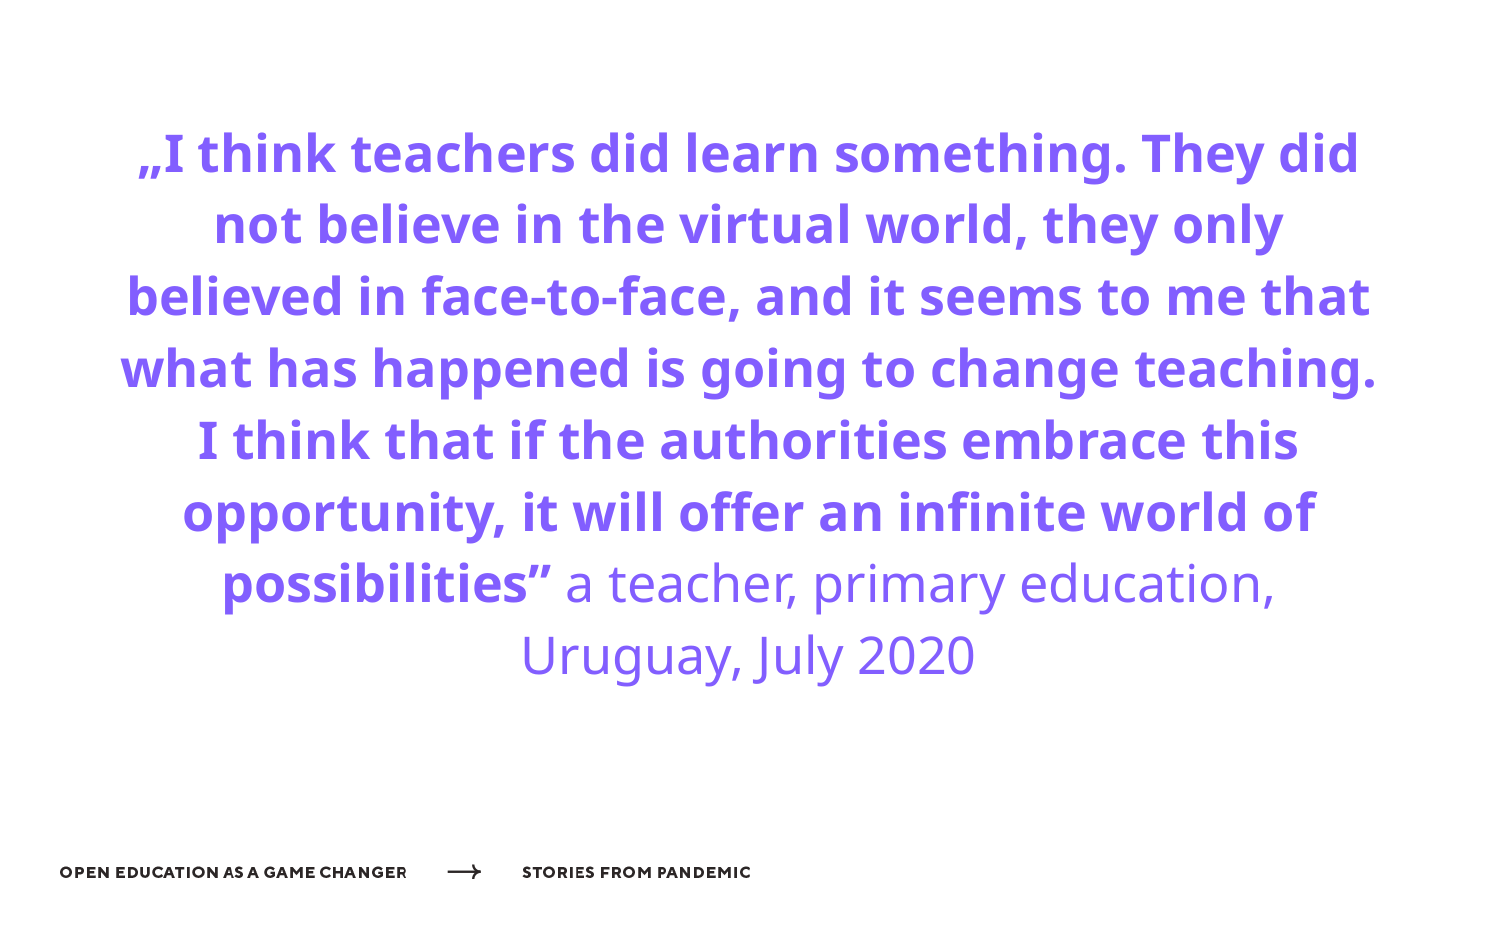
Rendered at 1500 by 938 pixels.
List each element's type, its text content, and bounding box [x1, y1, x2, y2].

picture [59, 799, 750, 879]
list „I think teachers did learn something. They did not believe in the virtual world, they only believed in face-to-face, and it seems to me that what has happened is going to change teaching. I think that if the authorities embrace this opportunity, it will offer an infinite world of possibilities” a teacher, primary education, Uruguay, July 2020 [118, 110, 1381, 770]
